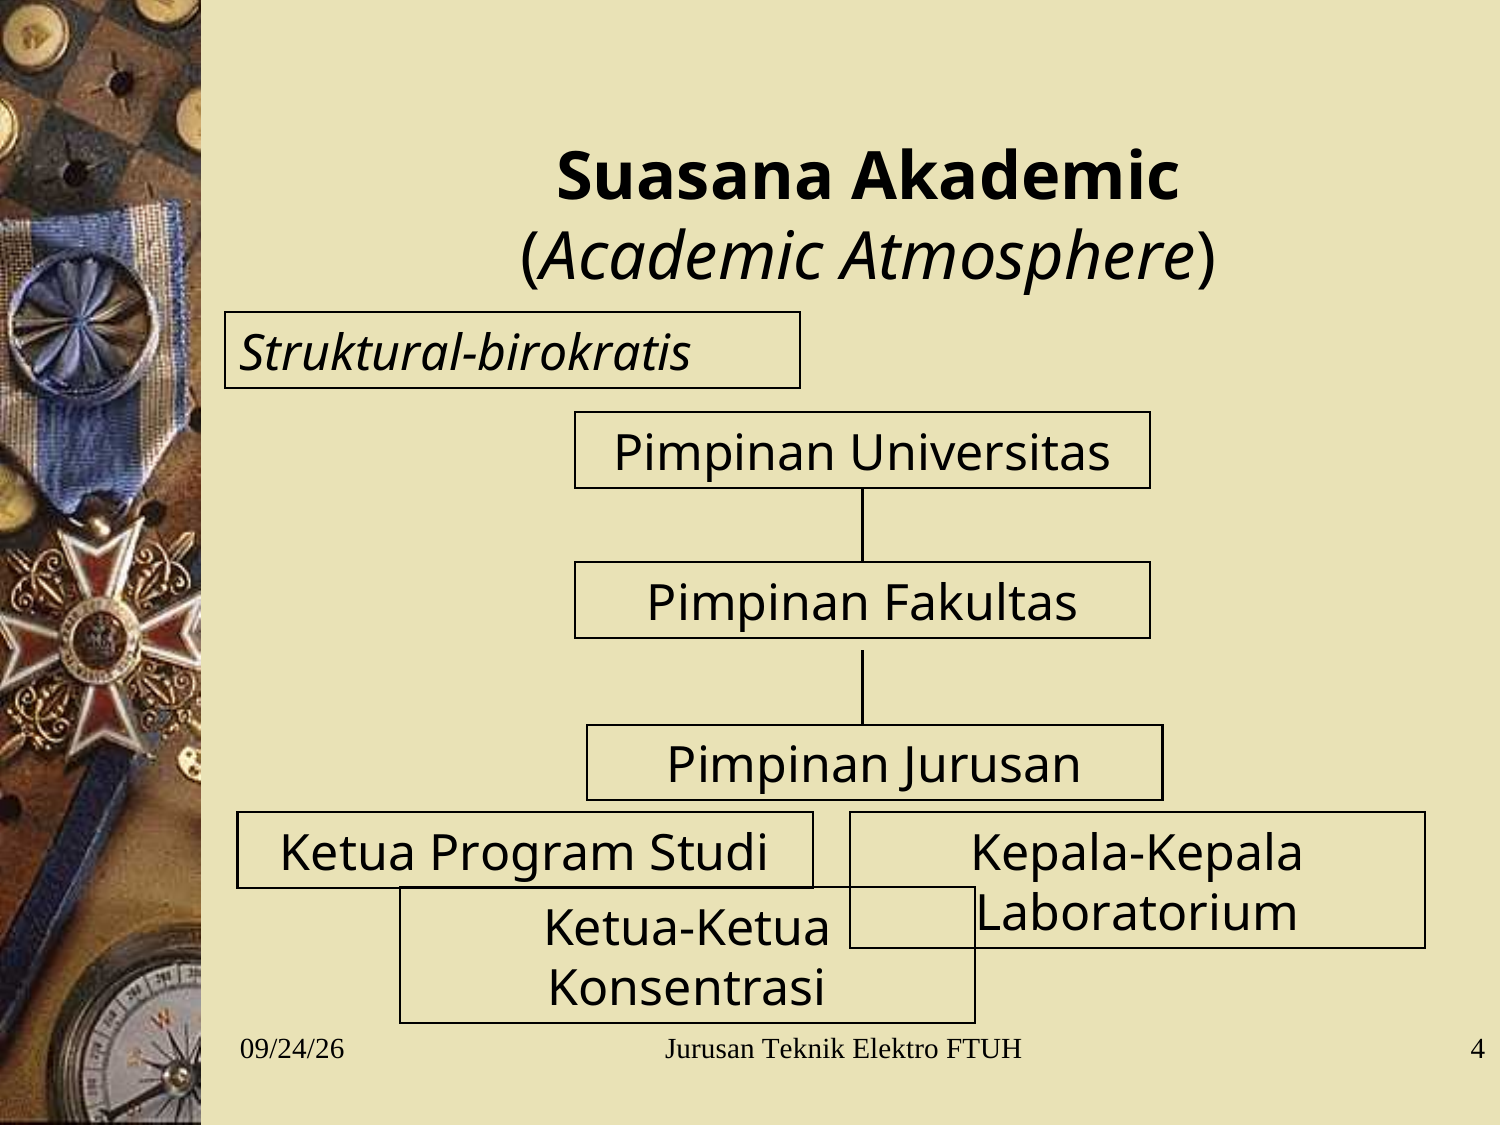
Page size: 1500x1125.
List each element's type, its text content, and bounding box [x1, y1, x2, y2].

text_box Ketua Program Studi [237, 812, 813, 888]
text_box Pimpinan Universitas [575, 412, 1151, 488]
picture [0, 0, 201, 1125]
text_box Struktural-birokratis [224, 312, 801, 388]
text_box Pimpinan Fakultas [575, 562, 1151, 638]
text_box Ketua-Ketua Konsentrasi [399, 887, 976, 1023]
text_box Kepala-Kepala Laboratorium [849, 812, 1426, 948]
text_box Pimpinan Jurusan [587, 724, 1163, 801]
text_box Suasana Akademic (Academic Atmosphere) [437, 124, 1300, 301]
